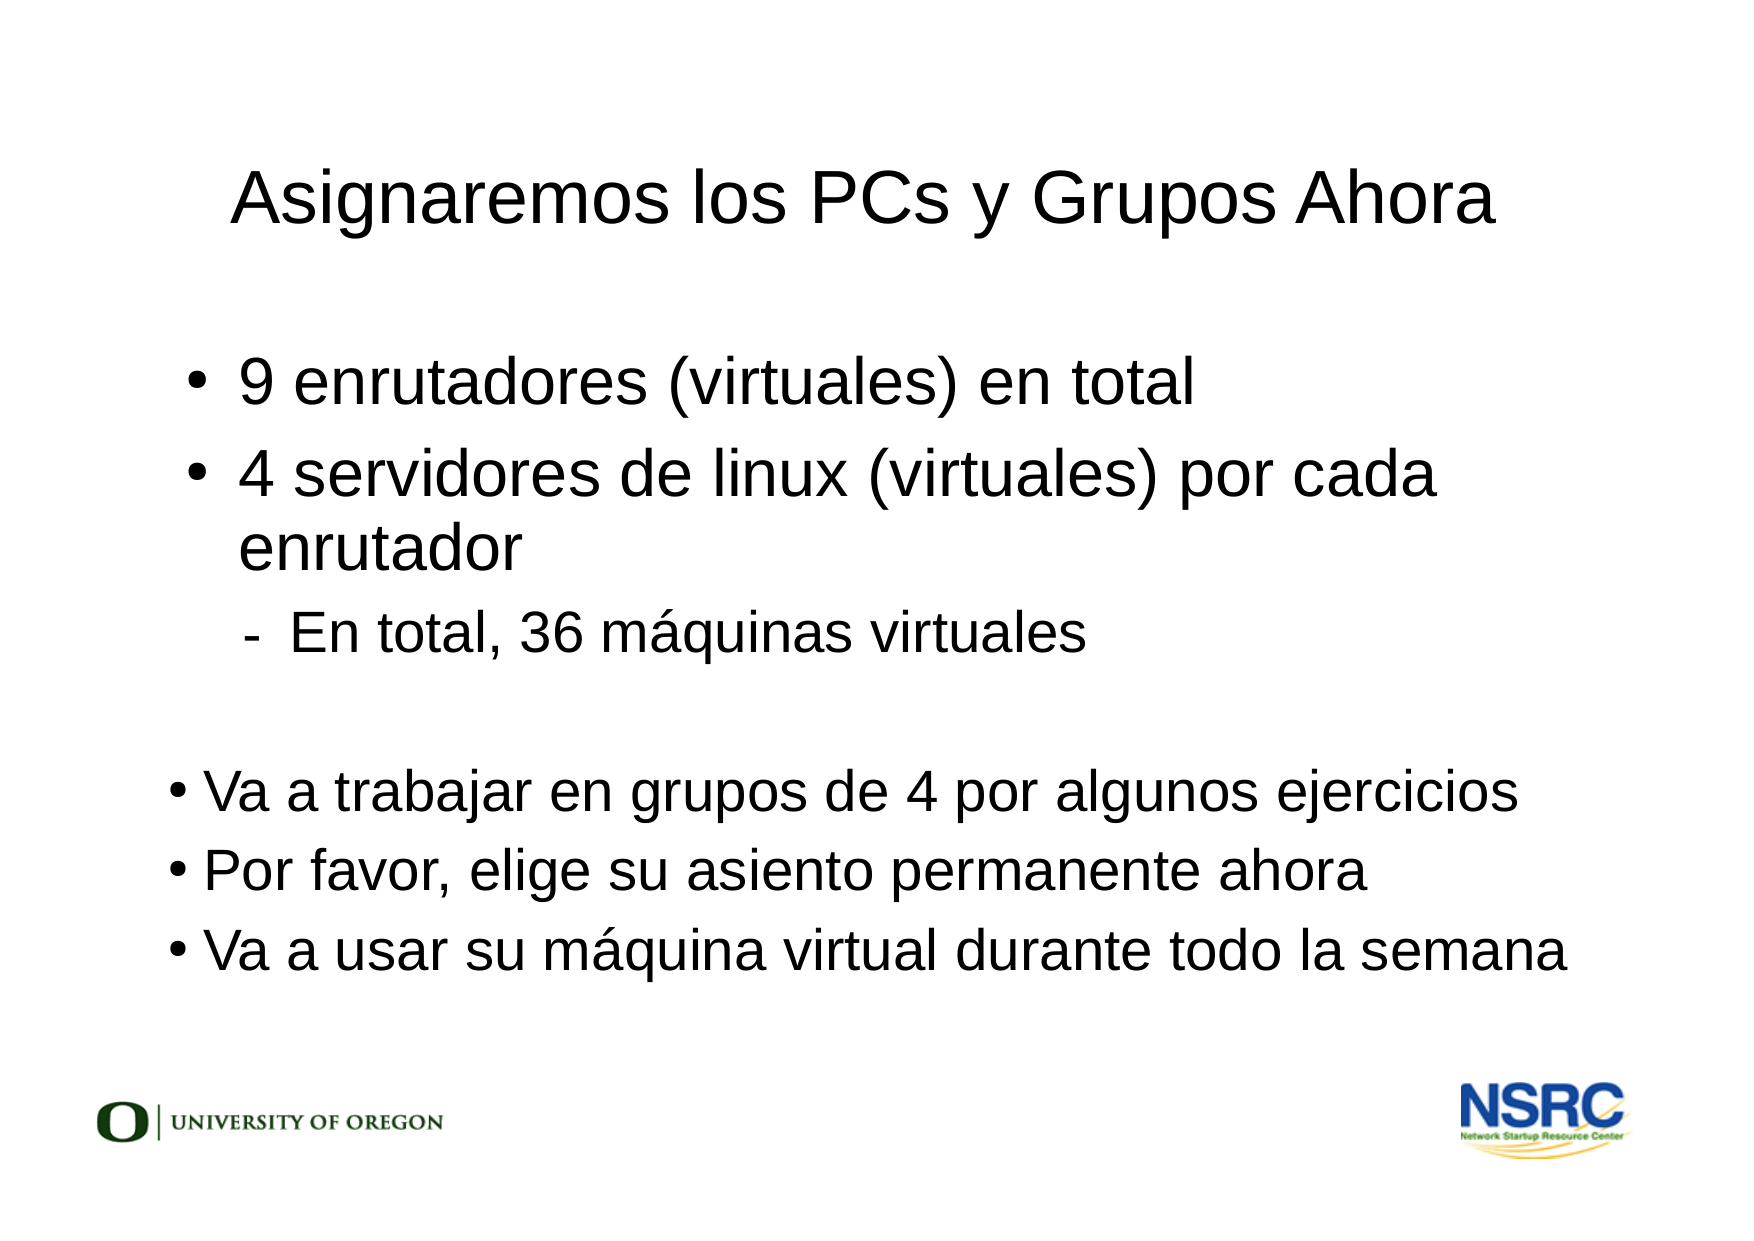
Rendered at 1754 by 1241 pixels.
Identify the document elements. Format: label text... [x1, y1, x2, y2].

picture [1461, 1082, 1633, 1159]
title Asignaremos los PCs y Grupos Ahora [139, 103, 1590, 291]
picture [95, 1100, 445, 1144]
list 9 enrutadores (virtuales) en total 4 servidores de linux (virtuales) por cada enrutador En total, 36 máquinas virtuales Va a trabajar en grupos de 4 por algunos ejercicios Por favor, elige su asiento permanente ahora Va a usar su máquina virtual durante todo la semana [152, 336, 1638, 1000]
